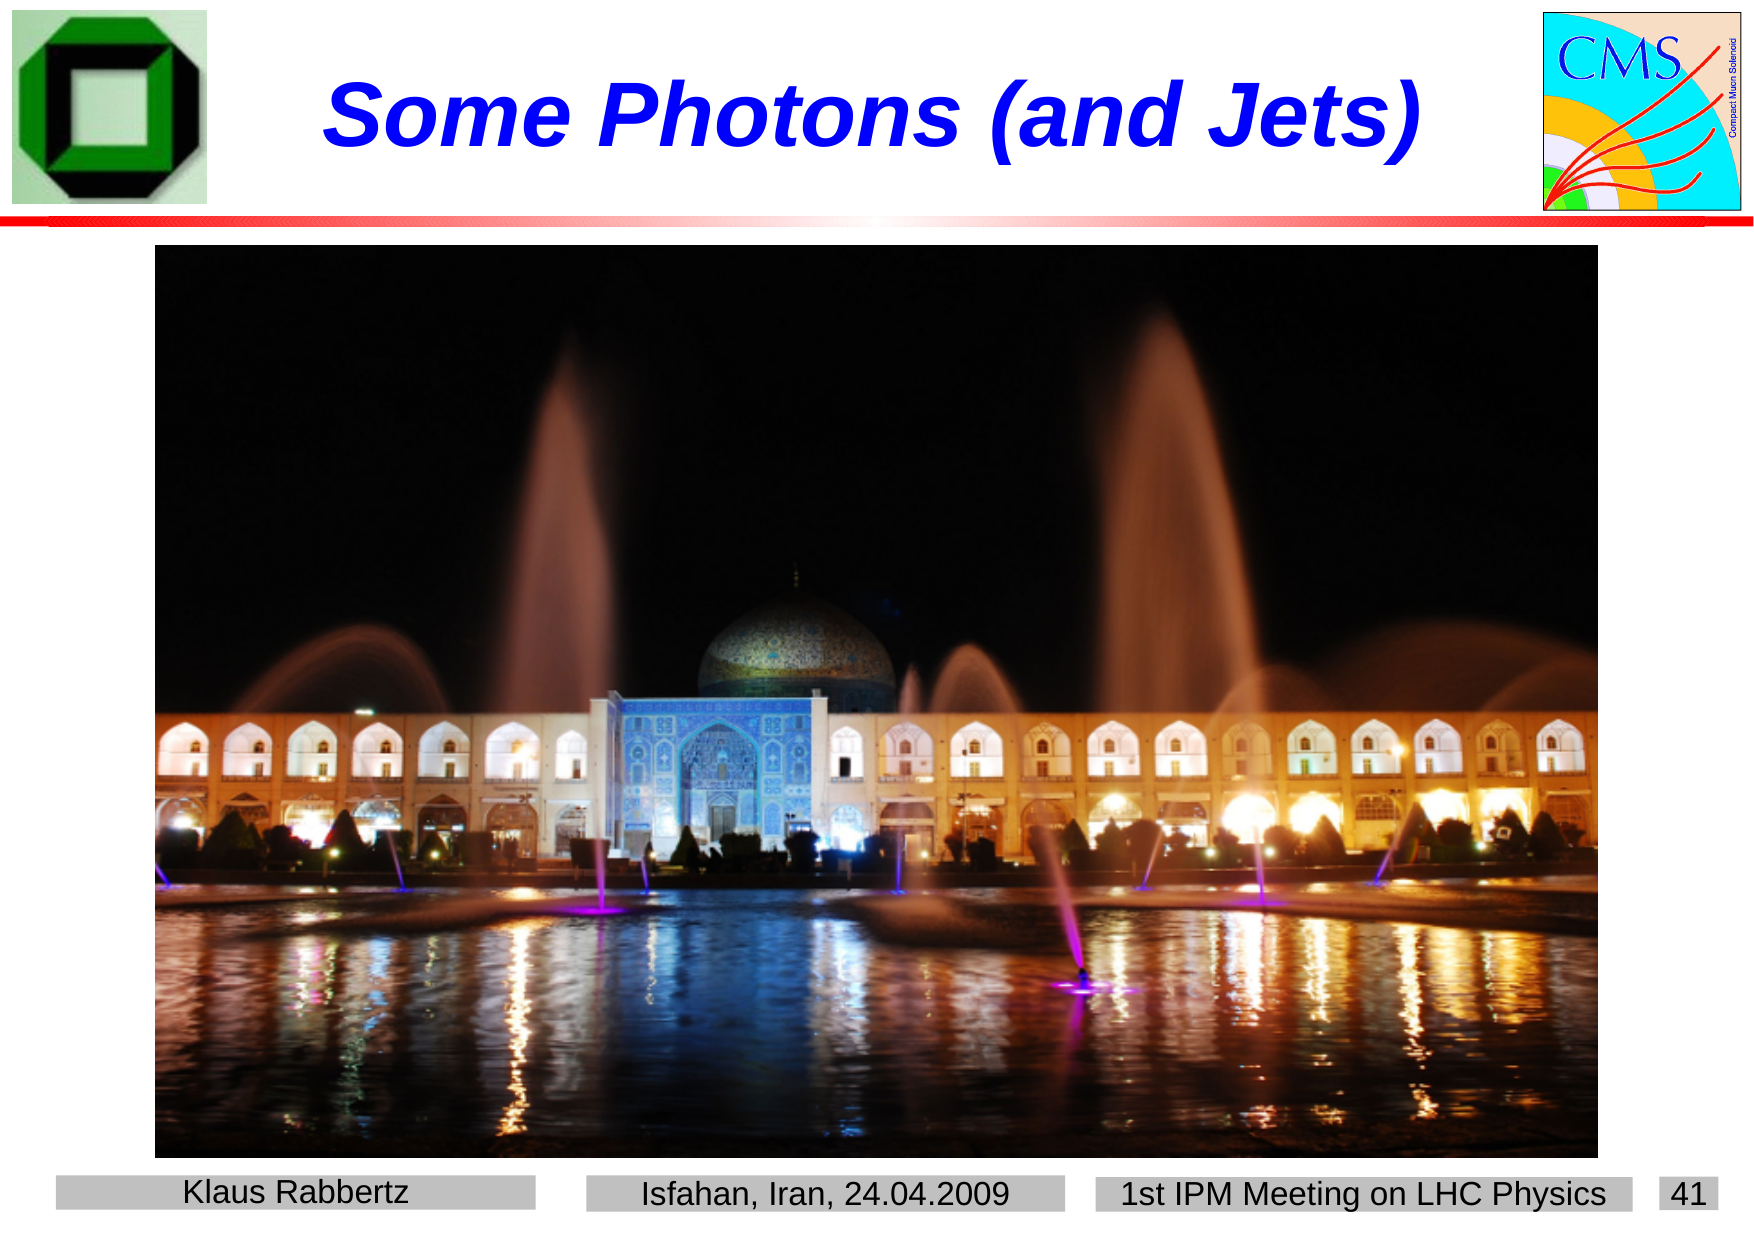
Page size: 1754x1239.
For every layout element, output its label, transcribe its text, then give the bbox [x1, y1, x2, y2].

picture [155, 245, 1598, 1158]
picture [1542, 11, 1742, 211]
title Some Photons (and Jets) [221, 27, 1525, 202]
picture [12, 10, 207, 204]
